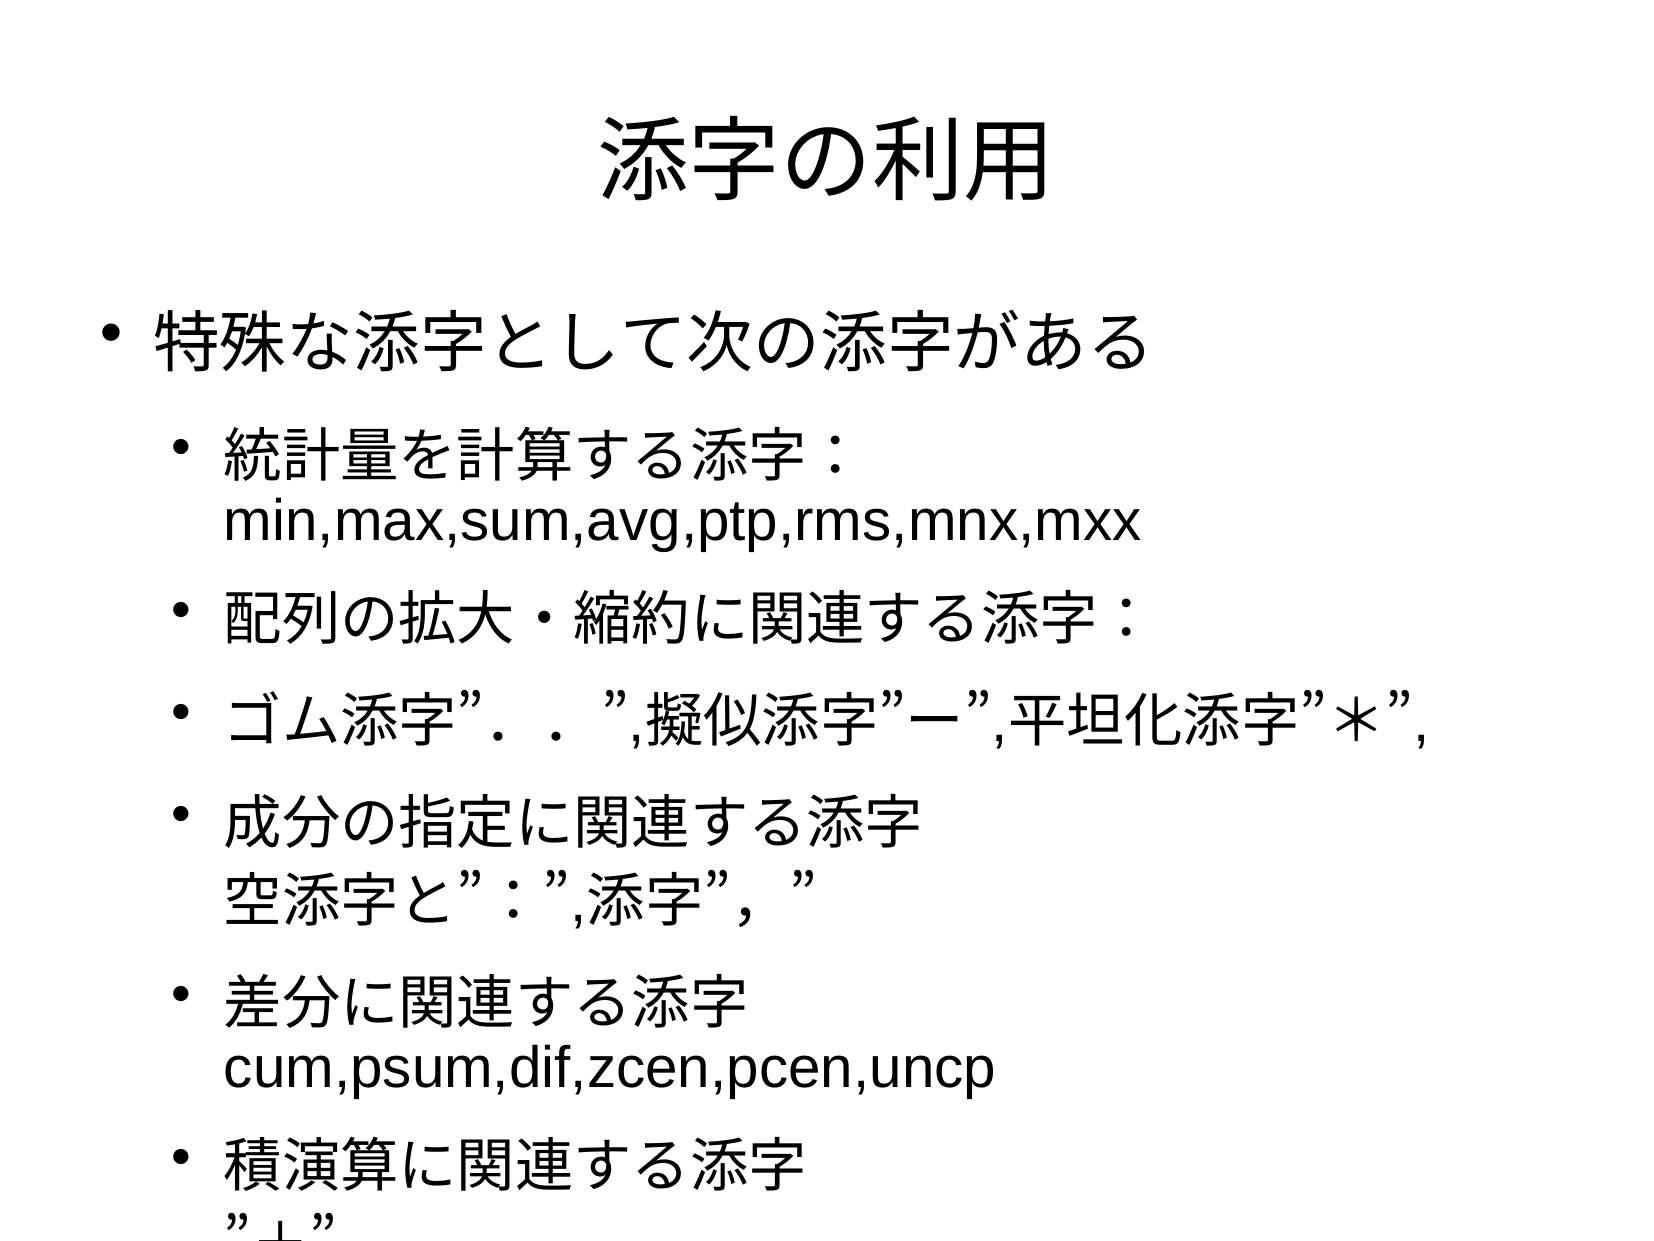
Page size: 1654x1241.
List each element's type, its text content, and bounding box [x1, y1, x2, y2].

title 添字の利用 [82, 56, 1571, 249]
list 特殊な添字として次の添字がある 統計量を計算する添字： min,max,sum,avg,ptp,rms,mnx,mxx 配列の拡大・縮約に関連する添字： ゴム添字”．．”,擬似添字”ー”,平坦化添字”＊”, 成分の指定に関連する添字 空添字と”：”,添字”，” 差分に関連する添字 cum,psum,dif,zcen,pcen,uncp 積演算に関連する添字 ”＋” [82, 290, 1571, 1241]
